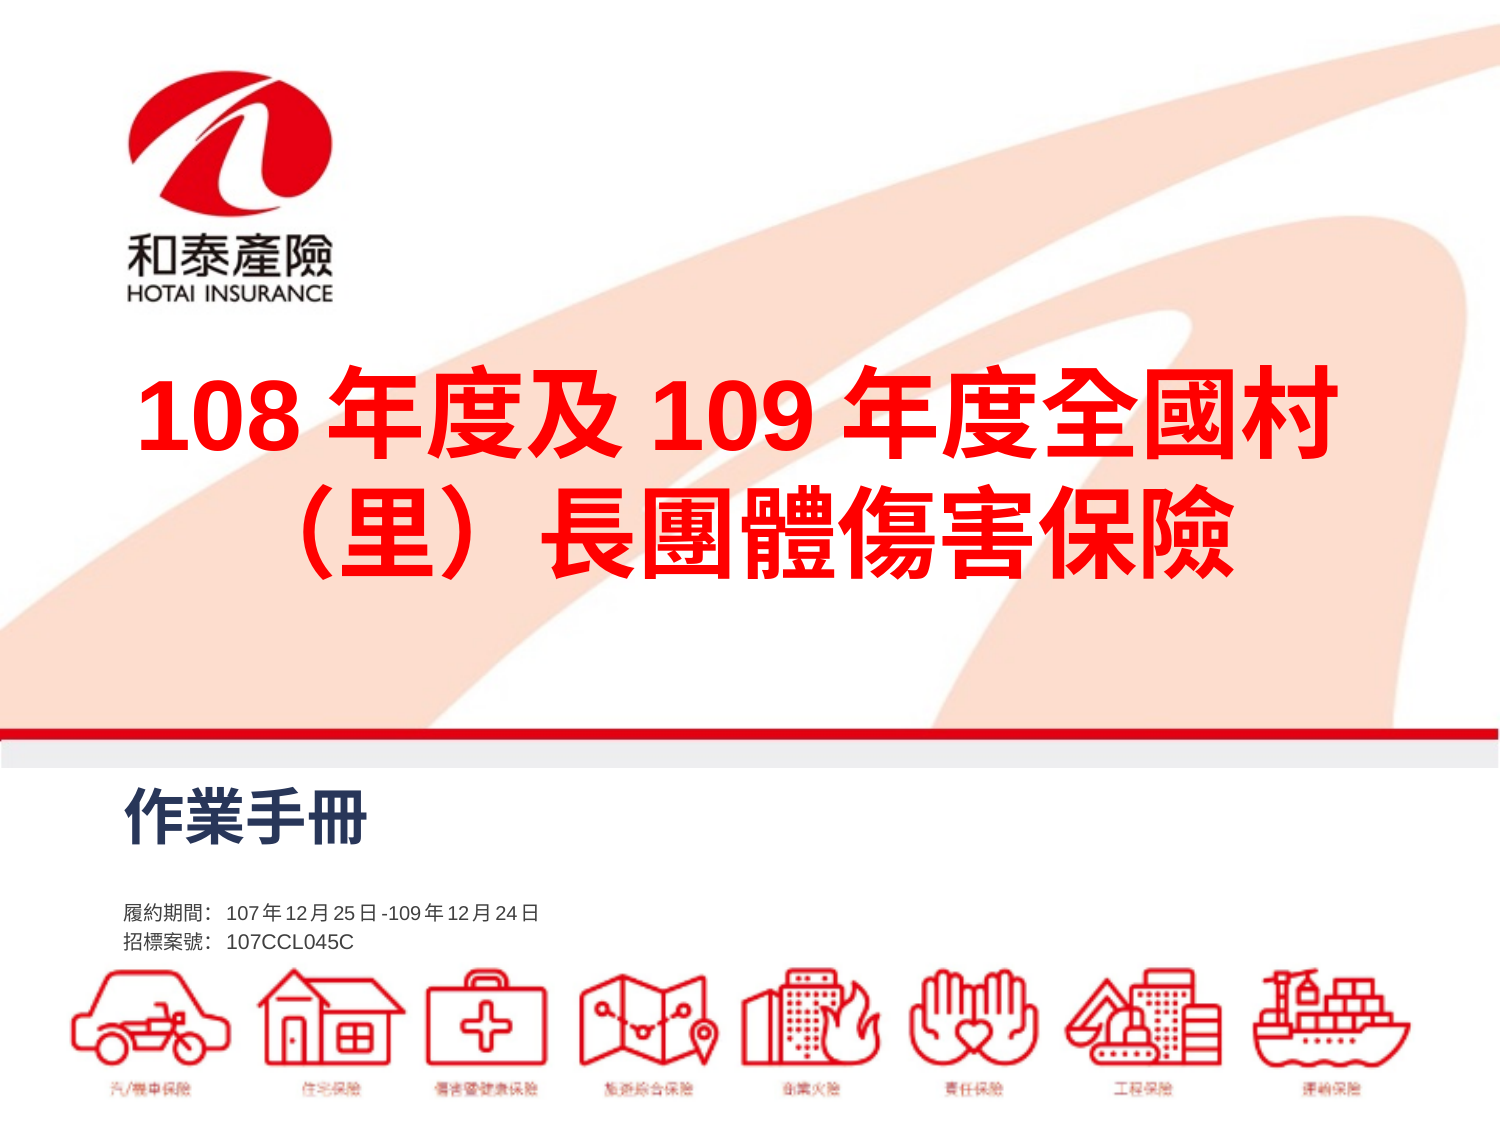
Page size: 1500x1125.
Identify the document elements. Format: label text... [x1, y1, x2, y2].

subtitle 作業手冊 履約期間：107年12月25日-109年12月24日 招標案號：107CCL045C [108, 770, 1392, 963]
title 108年度及109年度全國村（里）長團體傷害保險 [39, 412, 1437, 528]
picture [0, 0, 1500, 768]
picture [24, 930, 1451, 1123]
